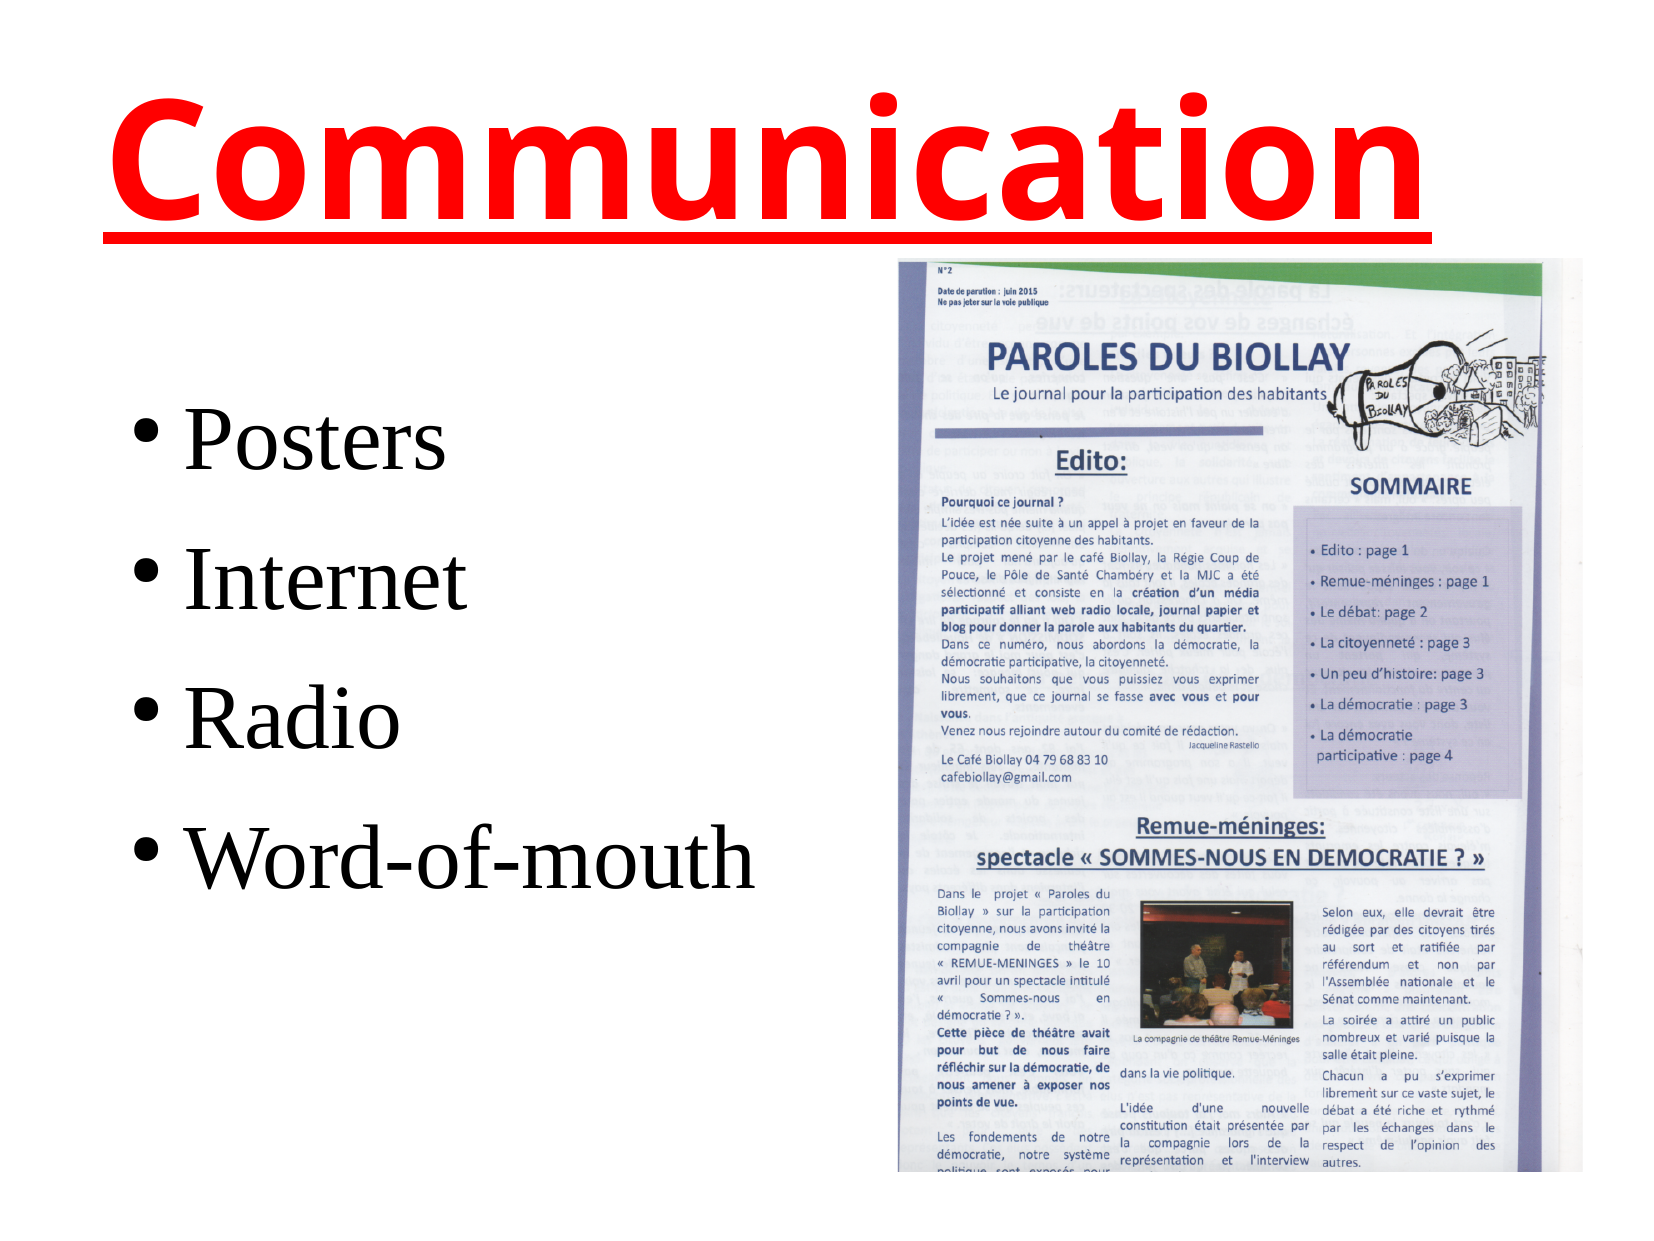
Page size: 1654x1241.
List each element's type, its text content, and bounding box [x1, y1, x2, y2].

picture [897, 258, 1583, 1172]
list Posters Internet Radio Word-of-mouth [94, 377, 780, 1021]
title Communication [82, 49, 1453, 257]
